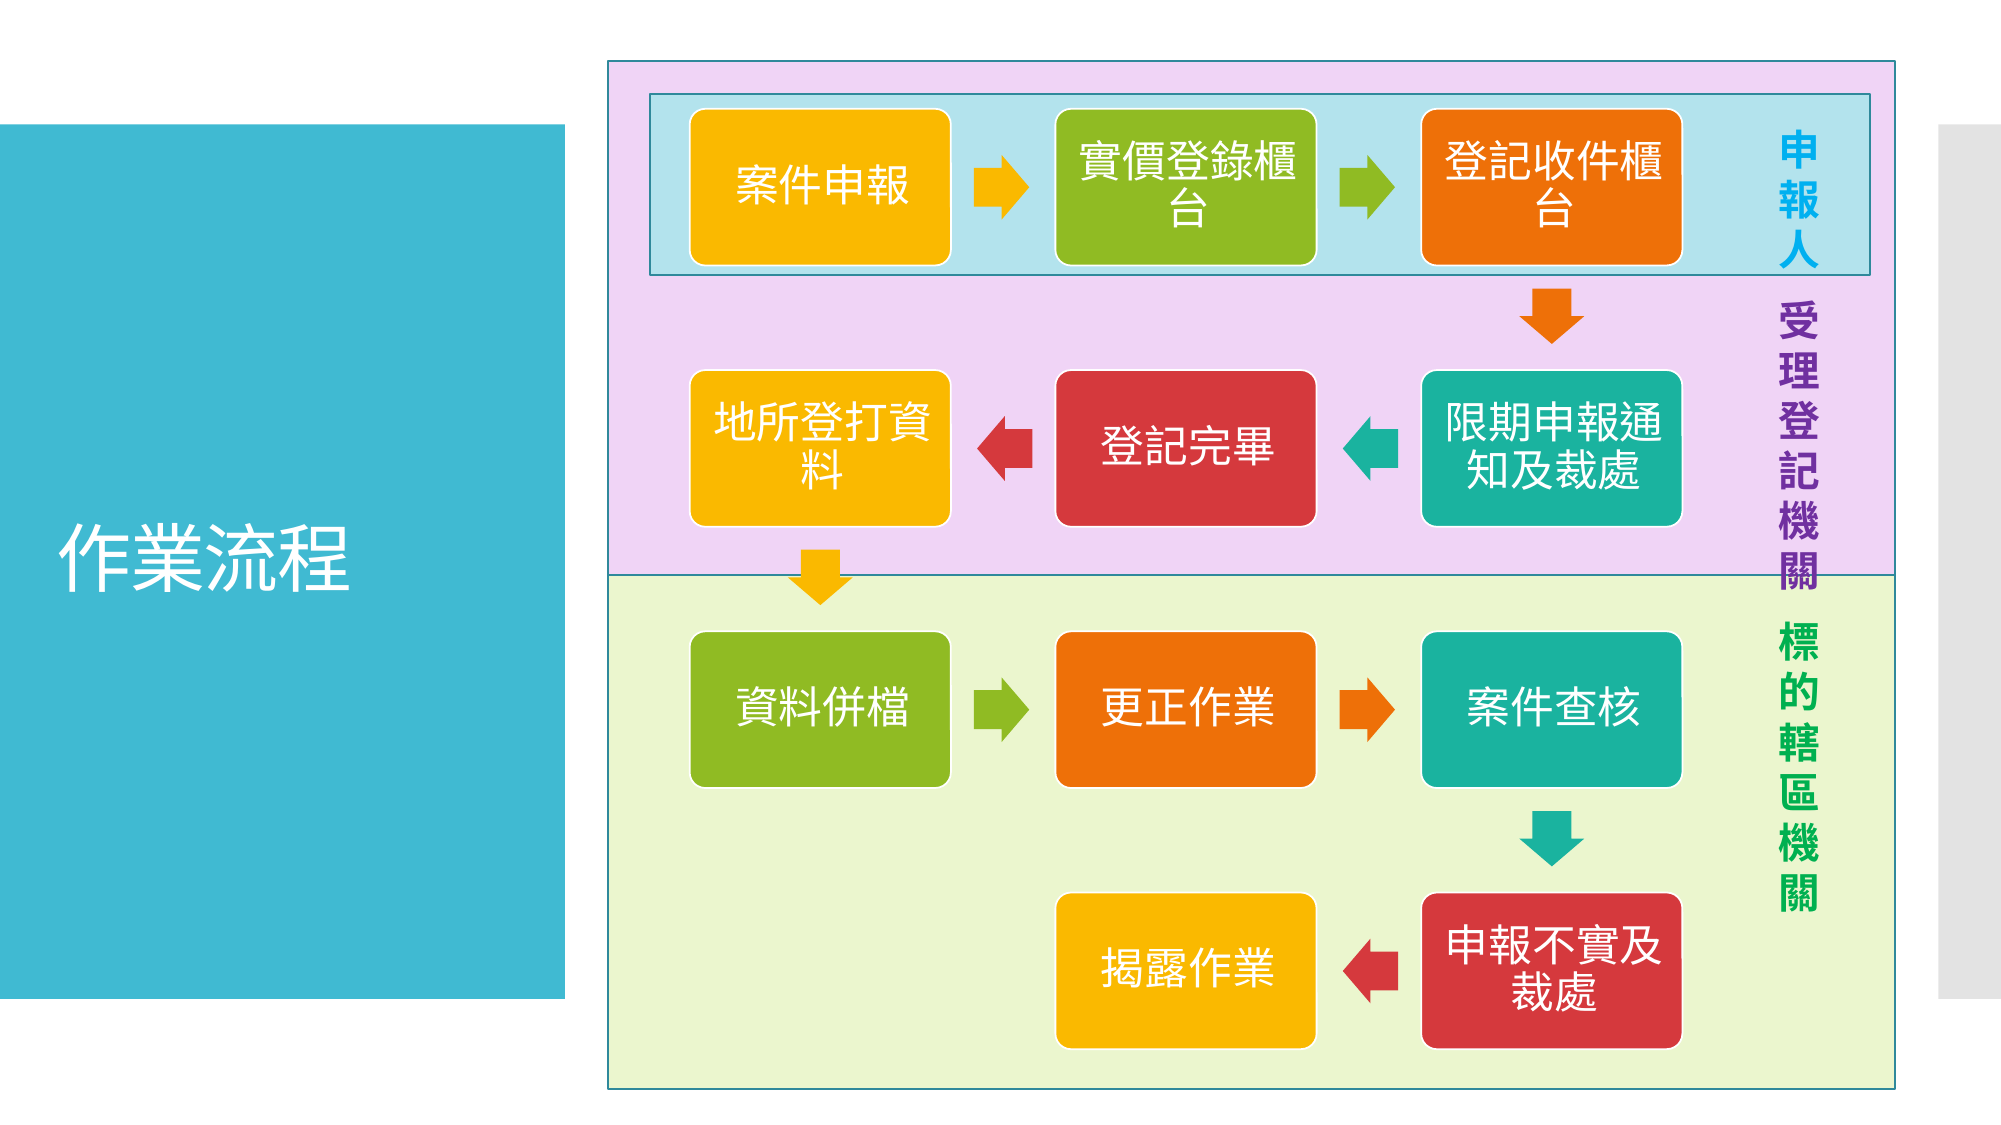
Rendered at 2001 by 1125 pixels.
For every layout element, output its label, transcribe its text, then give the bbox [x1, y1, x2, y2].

text_box 案件申報 [689, 108, 951, 266]
text_box 申報人 [1764, 116, 1845, 275]
text_box 更正作業 [1055, 631, 1317, 789]
text_box 標的轄區機關 [1764, 608, 1845, 874]
text_box 揭露作業 [1055, 892, 1317, 1050]
text_box [607, 61, 1896, 1089]
text_box 地所登打資料 [689, 370, 951, 527]
title 作業流程 [41, 184, 525, 940]
text_box 受理登記機關 [1764, 287, 1845, 552]
text_box 登記完畢 [1055, 370, 1317, 527]
text_box 資料併檔 [689, 631, 951, 789]
text_box 案件查核 [1421, 631, 1683, 789]
text_box 登記收件櫃台 [1421, 108, 1683, 266]
text_box 限期申報通知及裁處 [1421, 370, 1683, 527]
text_box 實價登錄櫃台 [1055, 108, 1317, 266]
text_box 申報不實及裁處 [1421, 892, 1683, 1050]
